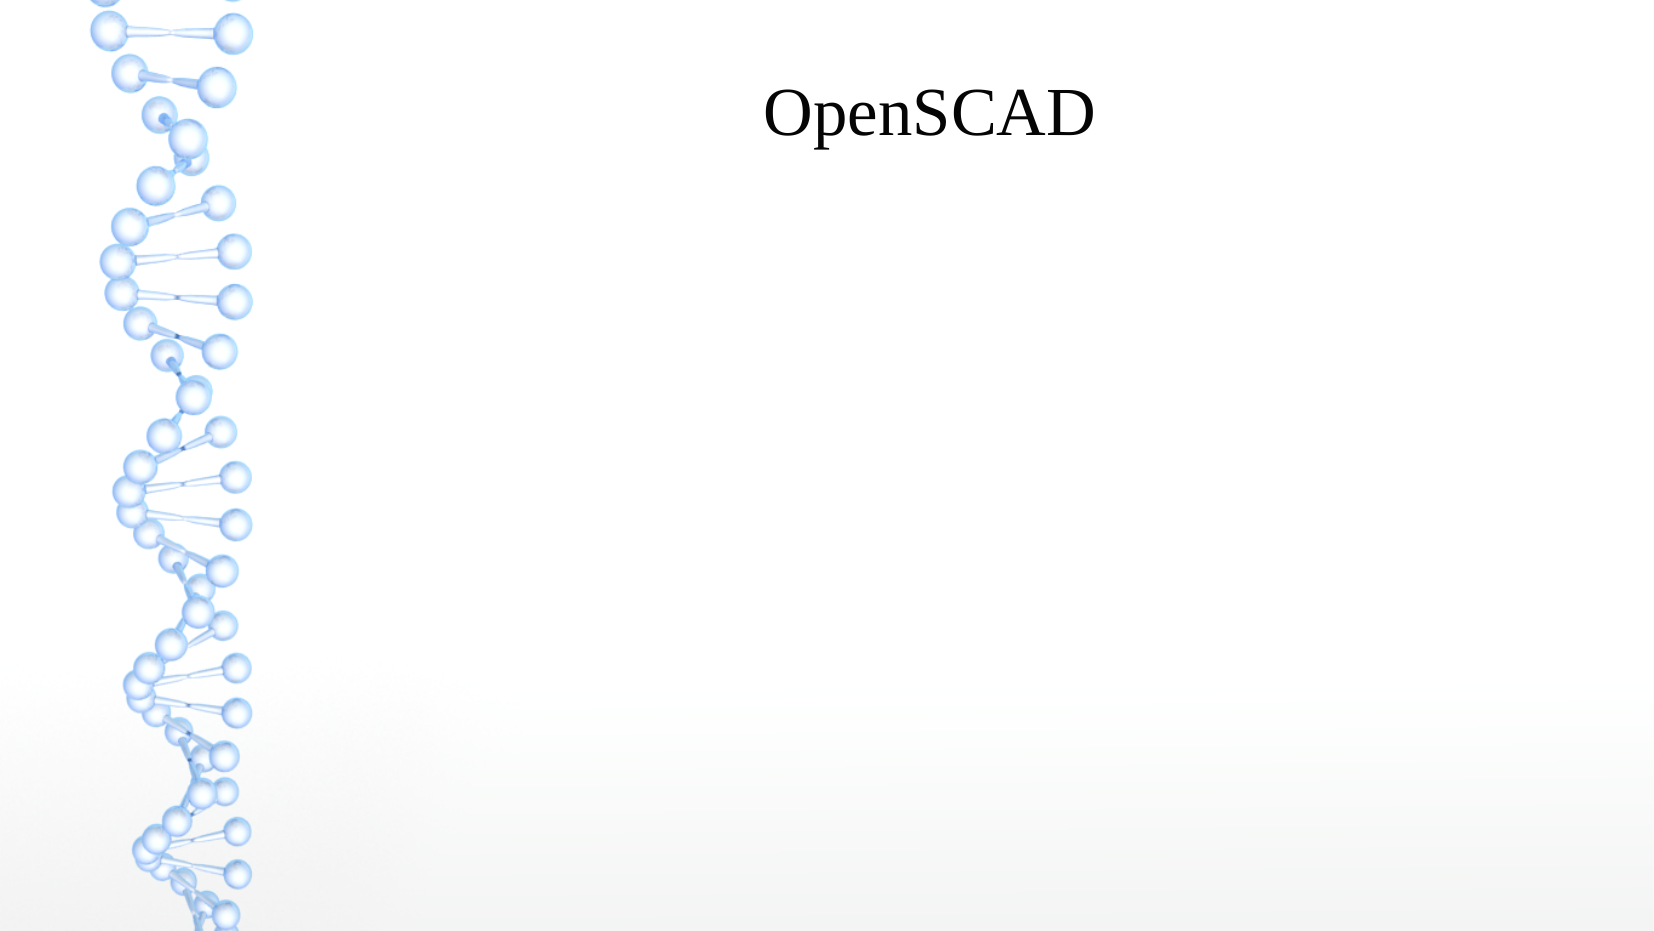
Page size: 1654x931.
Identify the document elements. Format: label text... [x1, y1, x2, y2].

title OpenSCAD [265, 35, 1595, 189]
picture [0, 0, 1654, 931]
